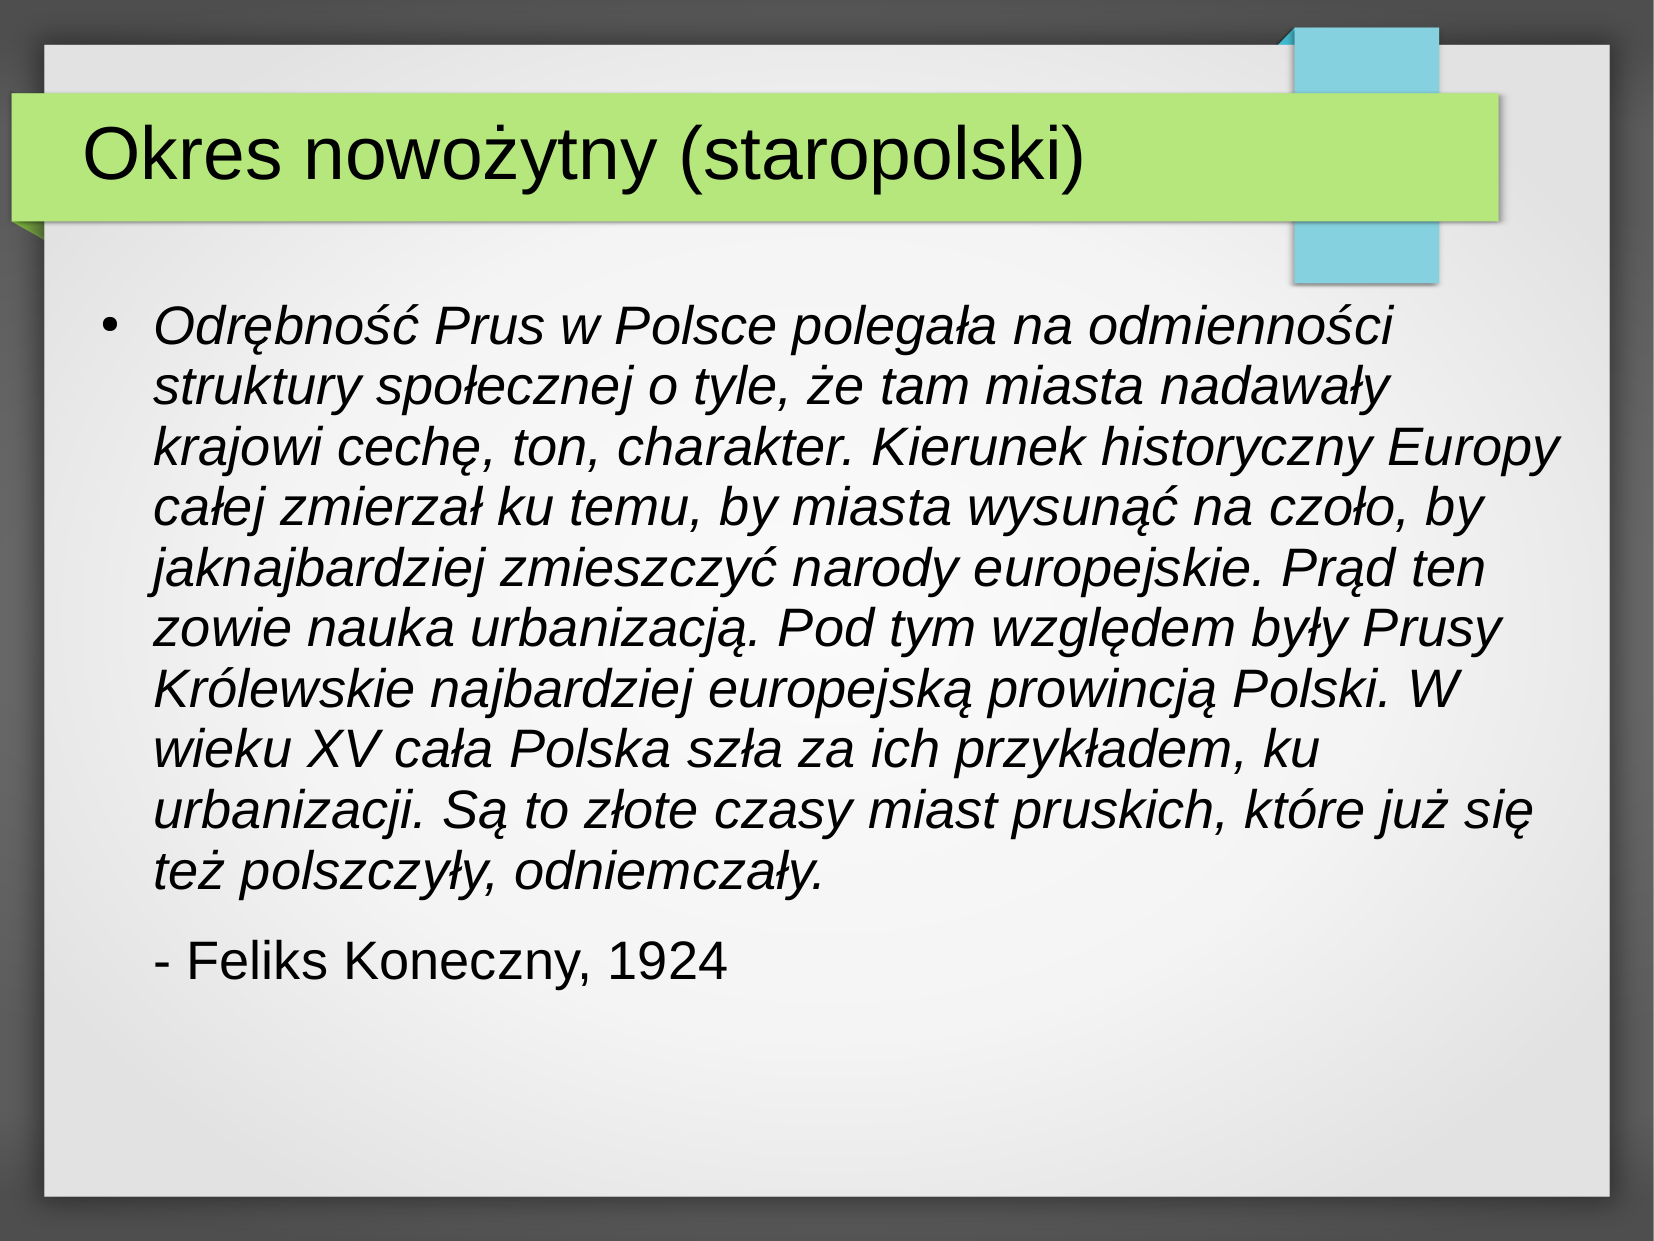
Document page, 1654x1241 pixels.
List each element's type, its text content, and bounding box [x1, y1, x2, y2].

picture [0, 0, 1654, 1241]
list Odrębność Prus w Polsce polegała na odmienności struktury społecznej o tyle, że tam miasta nadawały krajowi cechę, ton, charakter. Kierunek historyczny Europy całej zmierzał ku temu, by miasta wysunąć na czoło, by jaknajbardziej zmieszczyć narody europejskie. Prąd ten zowie nauka urbanizacją. Pod tym względem były Prusy Królewskie najbardziej europejską prowincją Polski. W wieku XV cała Polska szła za ich przykładem, ku urbanizacji. Są to złote czasy miast pruskich, które już się też polszczyły, odniemczały. - Feliks Koneczny, 1924 [82, 295, 1571, 1015]
title Okres nowożytny (staropolski) [82, 94, 1264, 213]
